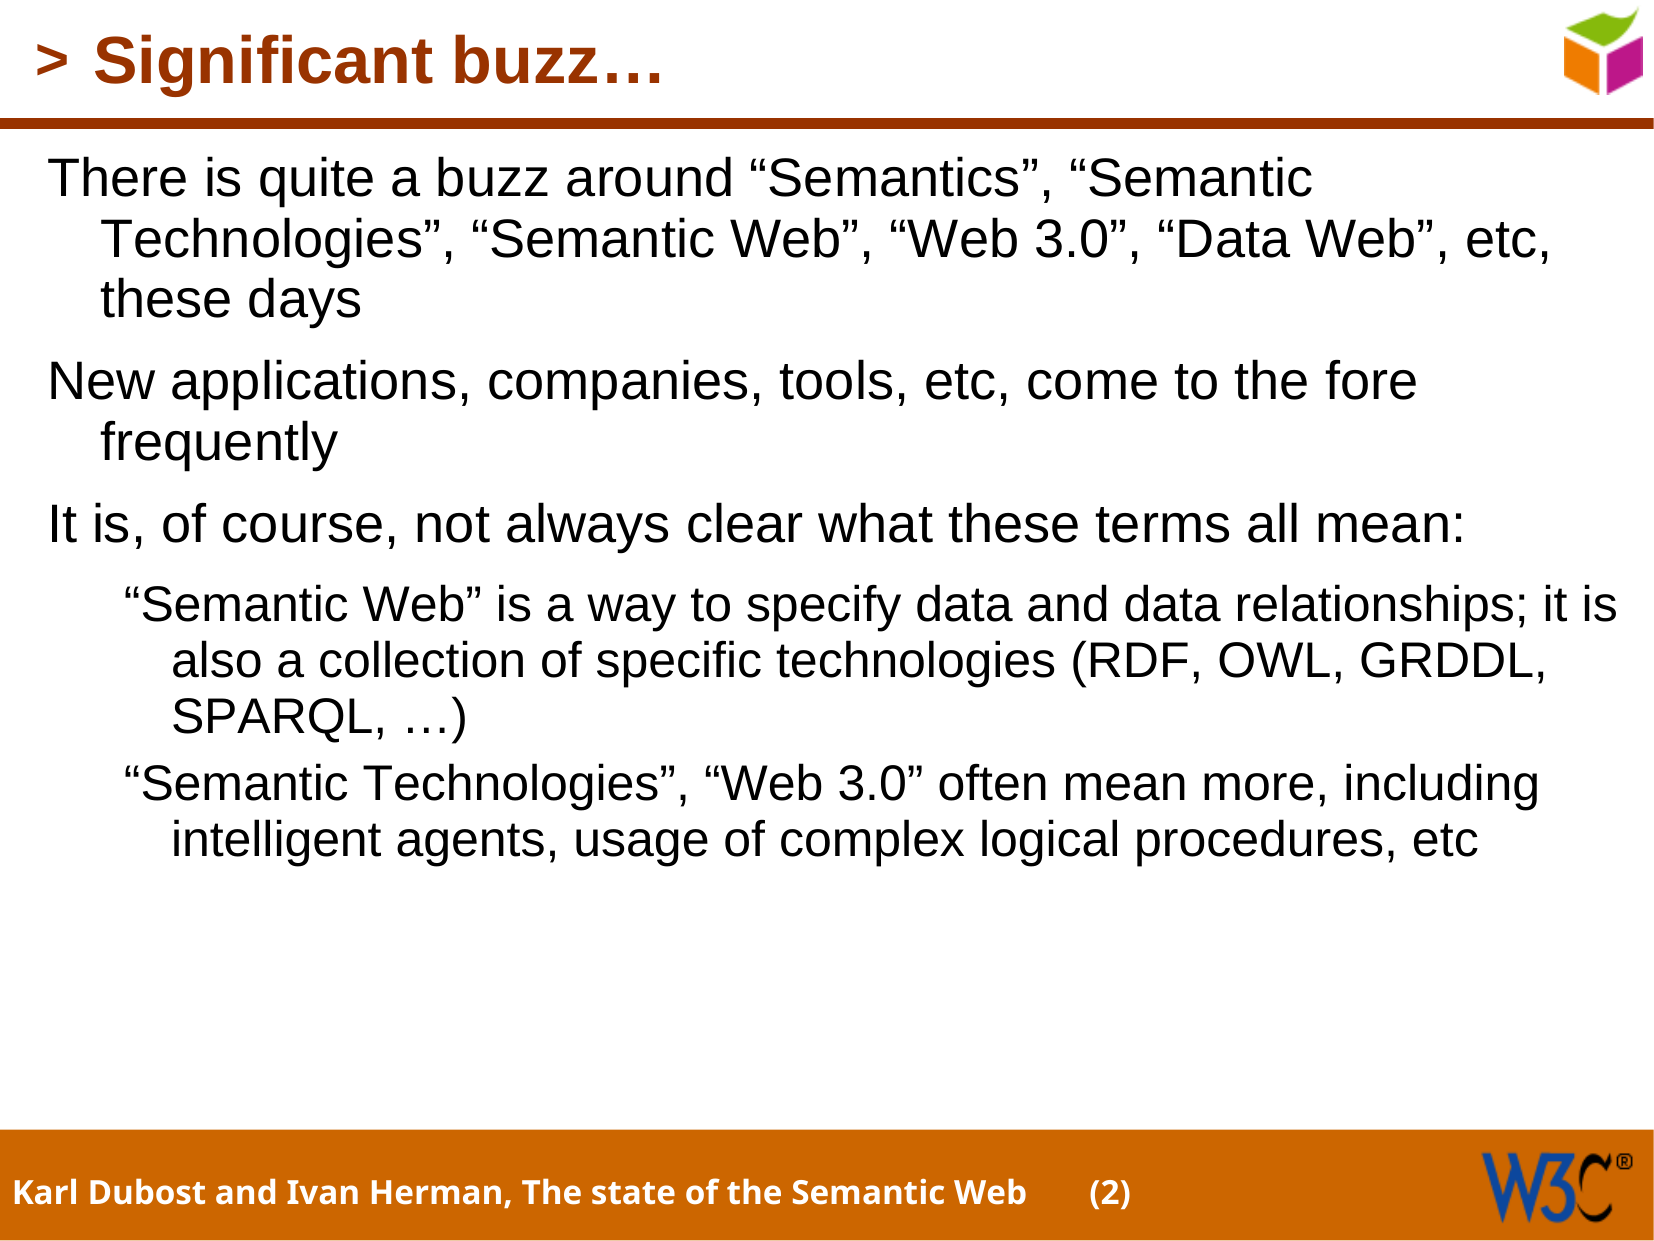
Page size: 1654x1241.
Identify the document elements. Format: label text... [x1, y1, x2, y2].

title Significant buzz… [93, 7, 1493, 111]
picture [1477, 1149, 1639, 1228]
picture [1564, 5, 1643, 95]
list There is quite a buzz around “Semantics”, “Semantic Technologies”, “Semantic Web”, “Web 3.0”, “Data Web”, etc, these days New applications, companies, tools, etc, come to the fore frequently It is, of course, not always clear what these terms all mean: “Semantic Web” is a way to specify data and data relationships; it is also a collection of specific technologies (RDF, OWL, GRDDL, SPARQL, …) “Semantic Technologies”, “Web 3.0” often mean more, including intelligent agents, usage of complex logical procedures, etc [29, 147, 1624, 1119]
